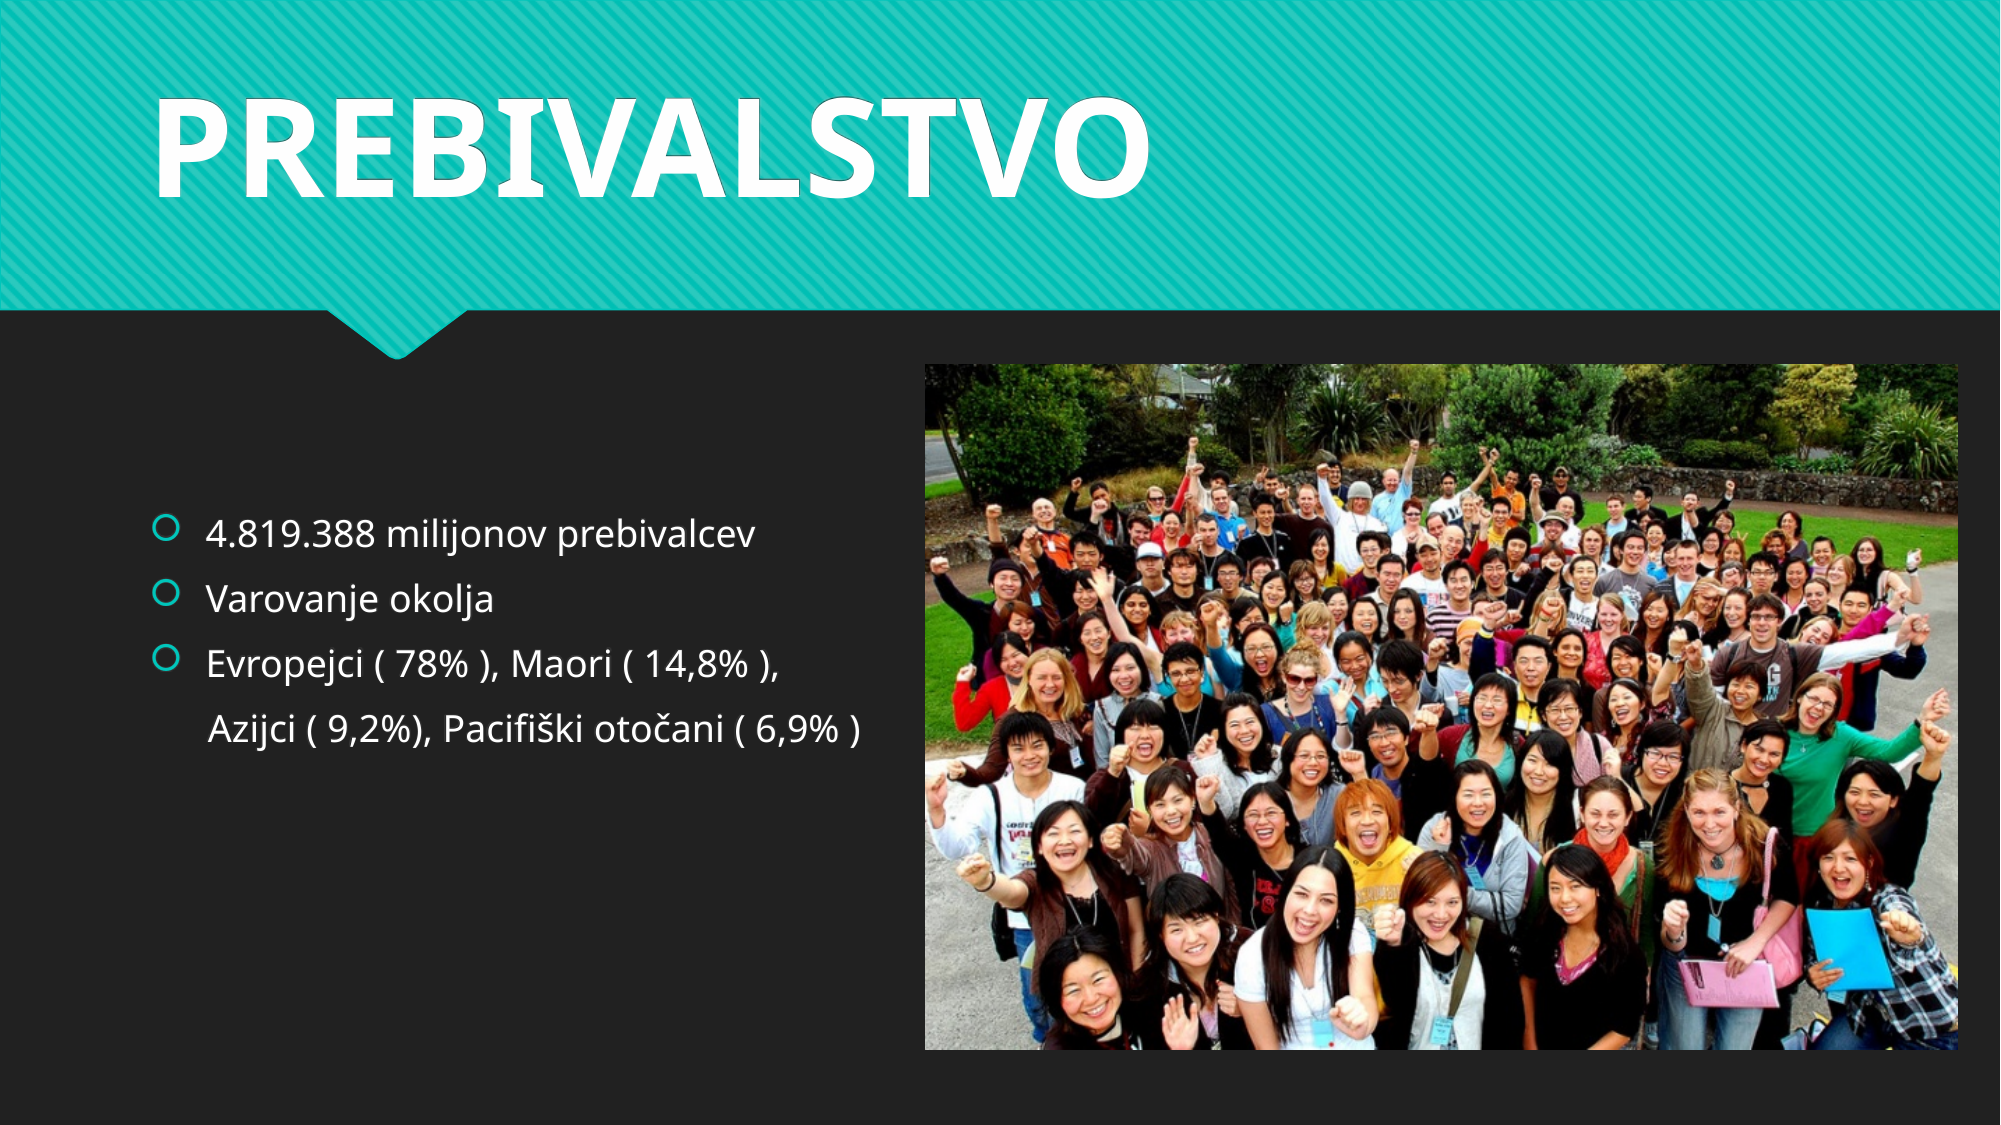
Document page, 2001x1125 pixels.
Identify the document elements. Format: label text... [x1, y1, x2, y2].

picture [925, 364, 1958, 1050]
picture [1, 1, 1999, 357]
title PREBIVALSTVO [132, 73, 1868, 233]
list 4.819.388 milijonov prebivalcev Varovanje okolja Evropejci ( 78% ), Maori ( 14,8% ), Azijci ( 9,2%), Pacifiški otočani ( 6,9% ) [134, 364, 925, 962]
